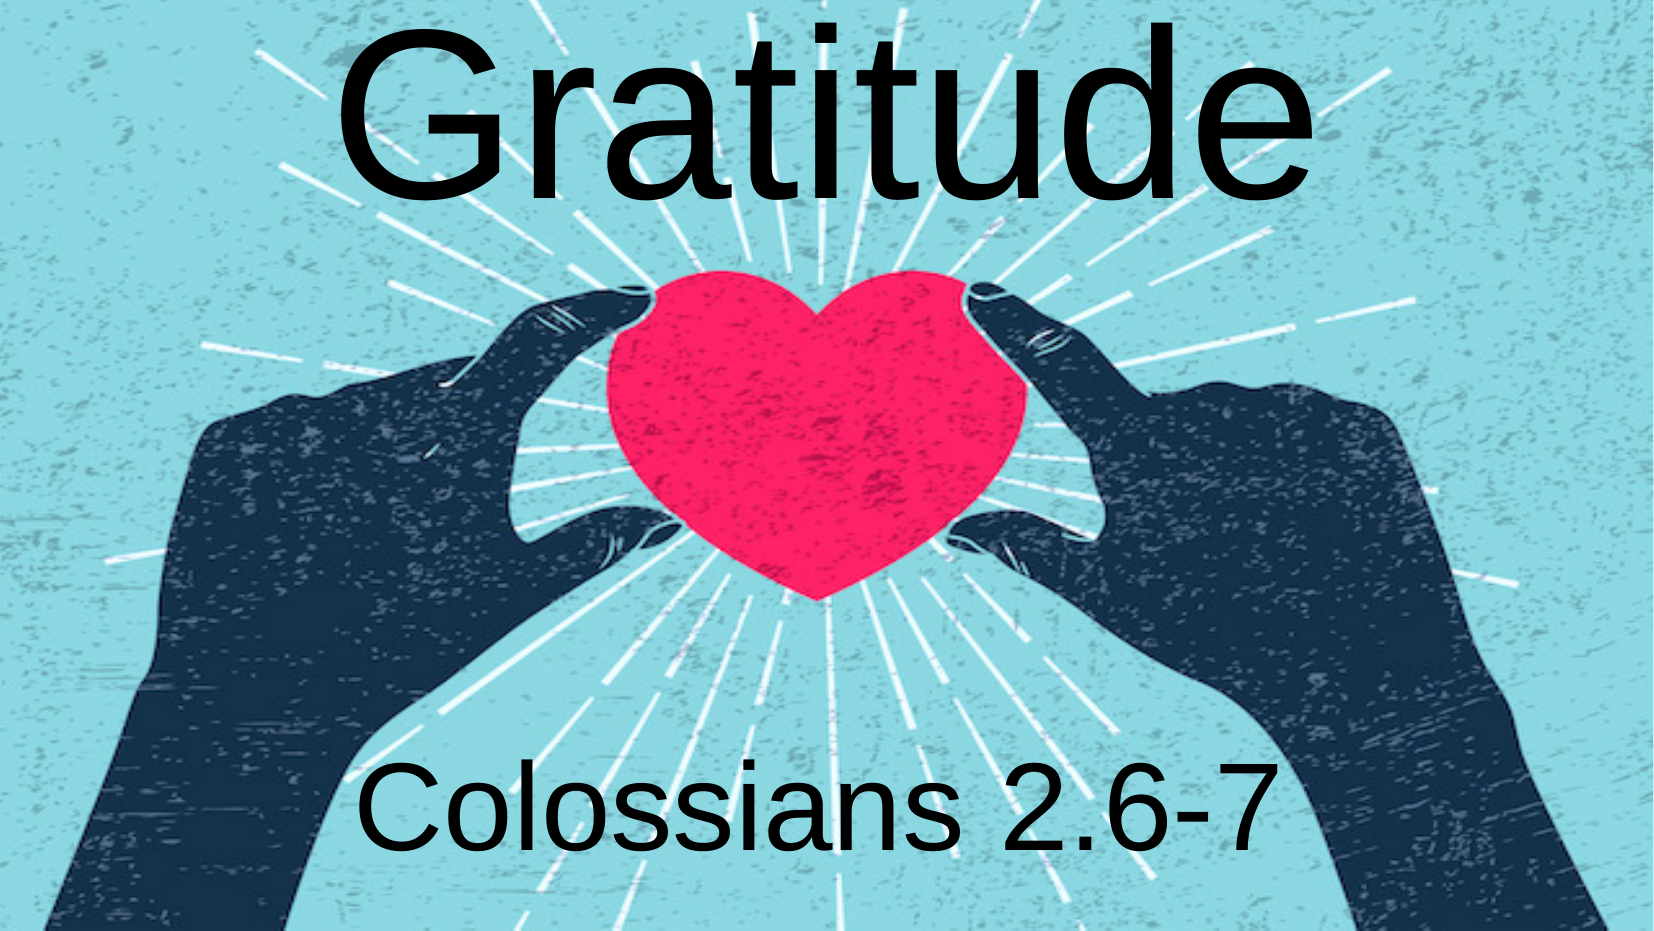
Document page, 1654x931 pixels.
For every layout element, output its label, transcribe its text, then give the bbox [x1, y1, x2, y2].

title Gratitude [82, 0, 1571, 250]
subtitle Colossians 2.6-7 [75, 337, 1564, 877]
picture [0, 0, 1654, 931]
